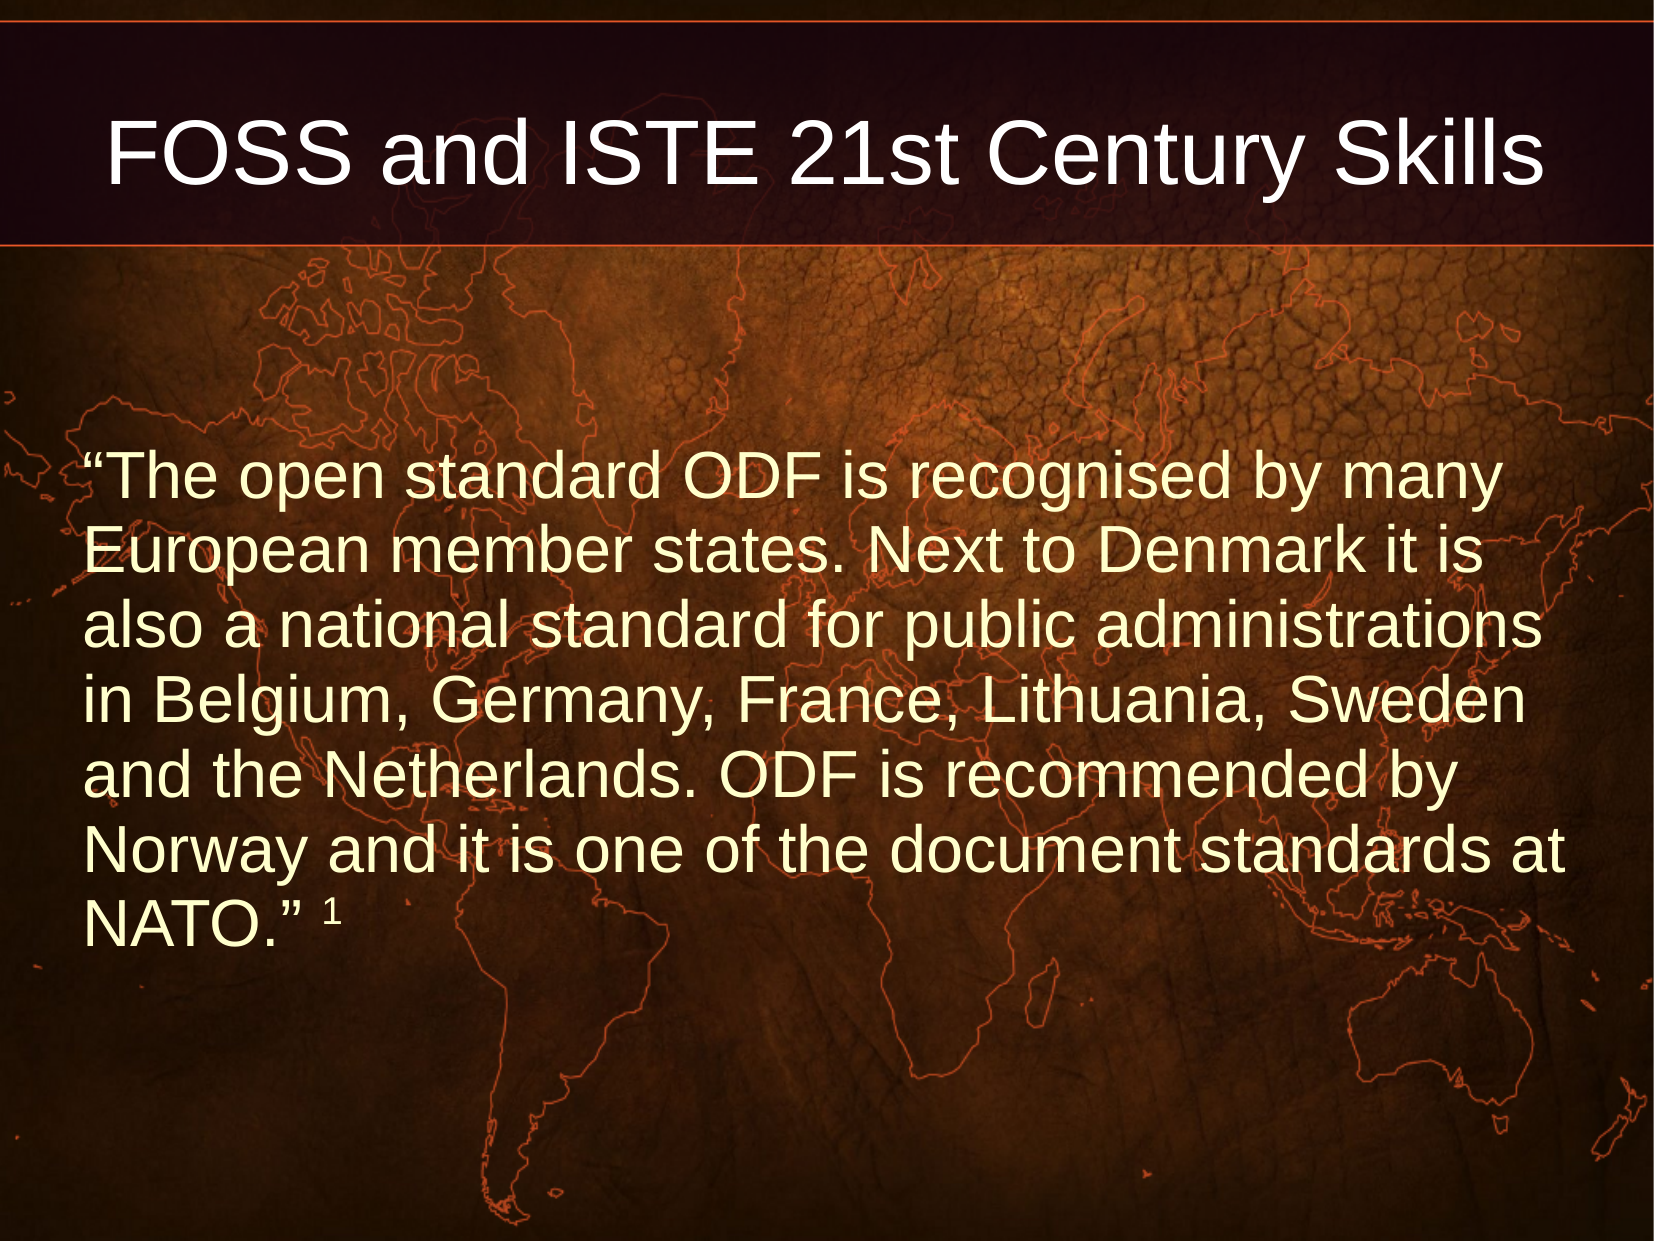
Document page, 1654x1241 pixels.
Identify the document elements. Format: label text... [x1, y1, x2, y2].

subtitle “The open standard ODF is recognised by many European member states. Next to Denmark it is also a national standard for public administrations in Belgium, Germany, France, Lithuania, Sweden and the Netherlands. ODF is recommended by Norway and it is one of the document standards at NATO.” 1 [82, 297, 1571, 1102]
title FOSS and ISTE 21st Century Skills [82, 49, 1571, 257]
picture [0, 0, 1654, 1241]
